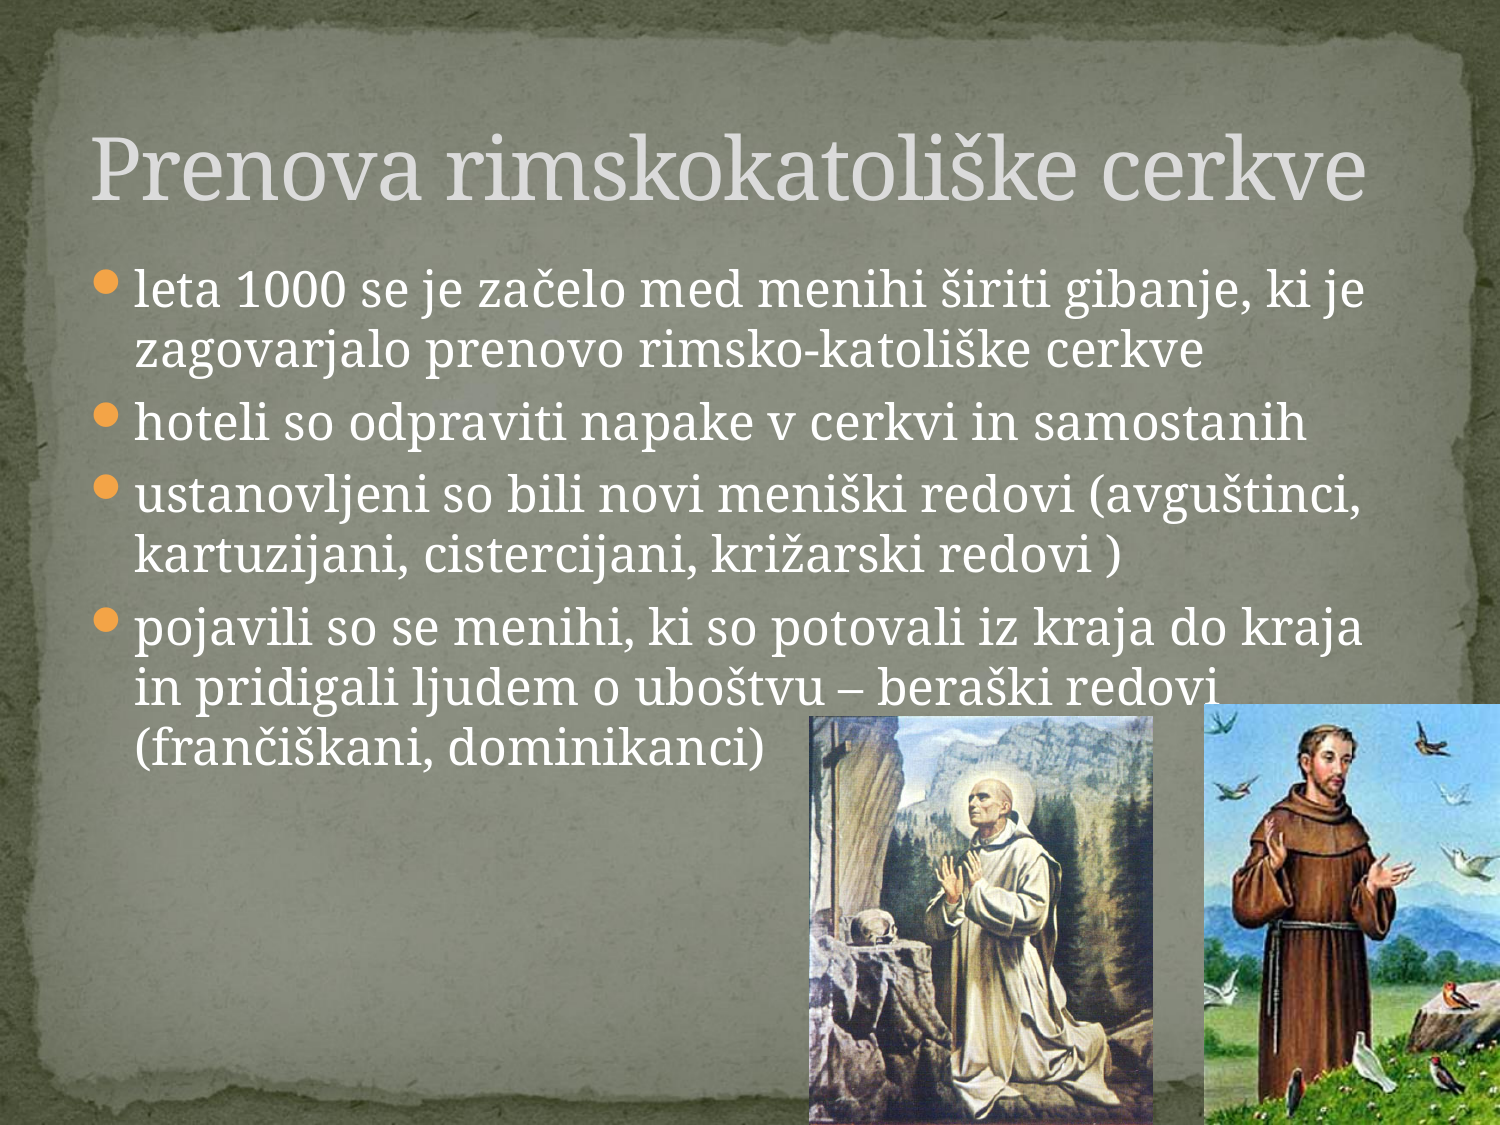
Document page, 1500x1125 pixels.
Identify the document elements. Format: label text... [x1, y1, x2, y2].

title Prenova rimskokatoliške cerkve [75, 24, 1425, 225]
picture [0, 0, 1500, 1125]
list leta 1000 se je začelo med menihi širiti gibanje, ki je zagovarjalo prenovo rimsko-katoliške cerkve hoteli so odpraviti napake v cerkvi in samostanih ustanovljeni so bili novi meniški redovi (avguštinci, kartuzijani, cistercijani, križarski redovi ) pojavili so se menihi, ki so potovali iz kraja do kraja in pridigali ljudem o uboštvu – beraški redovi (frančiškani, dominikanci) [75, 249, 1425, 1000]
